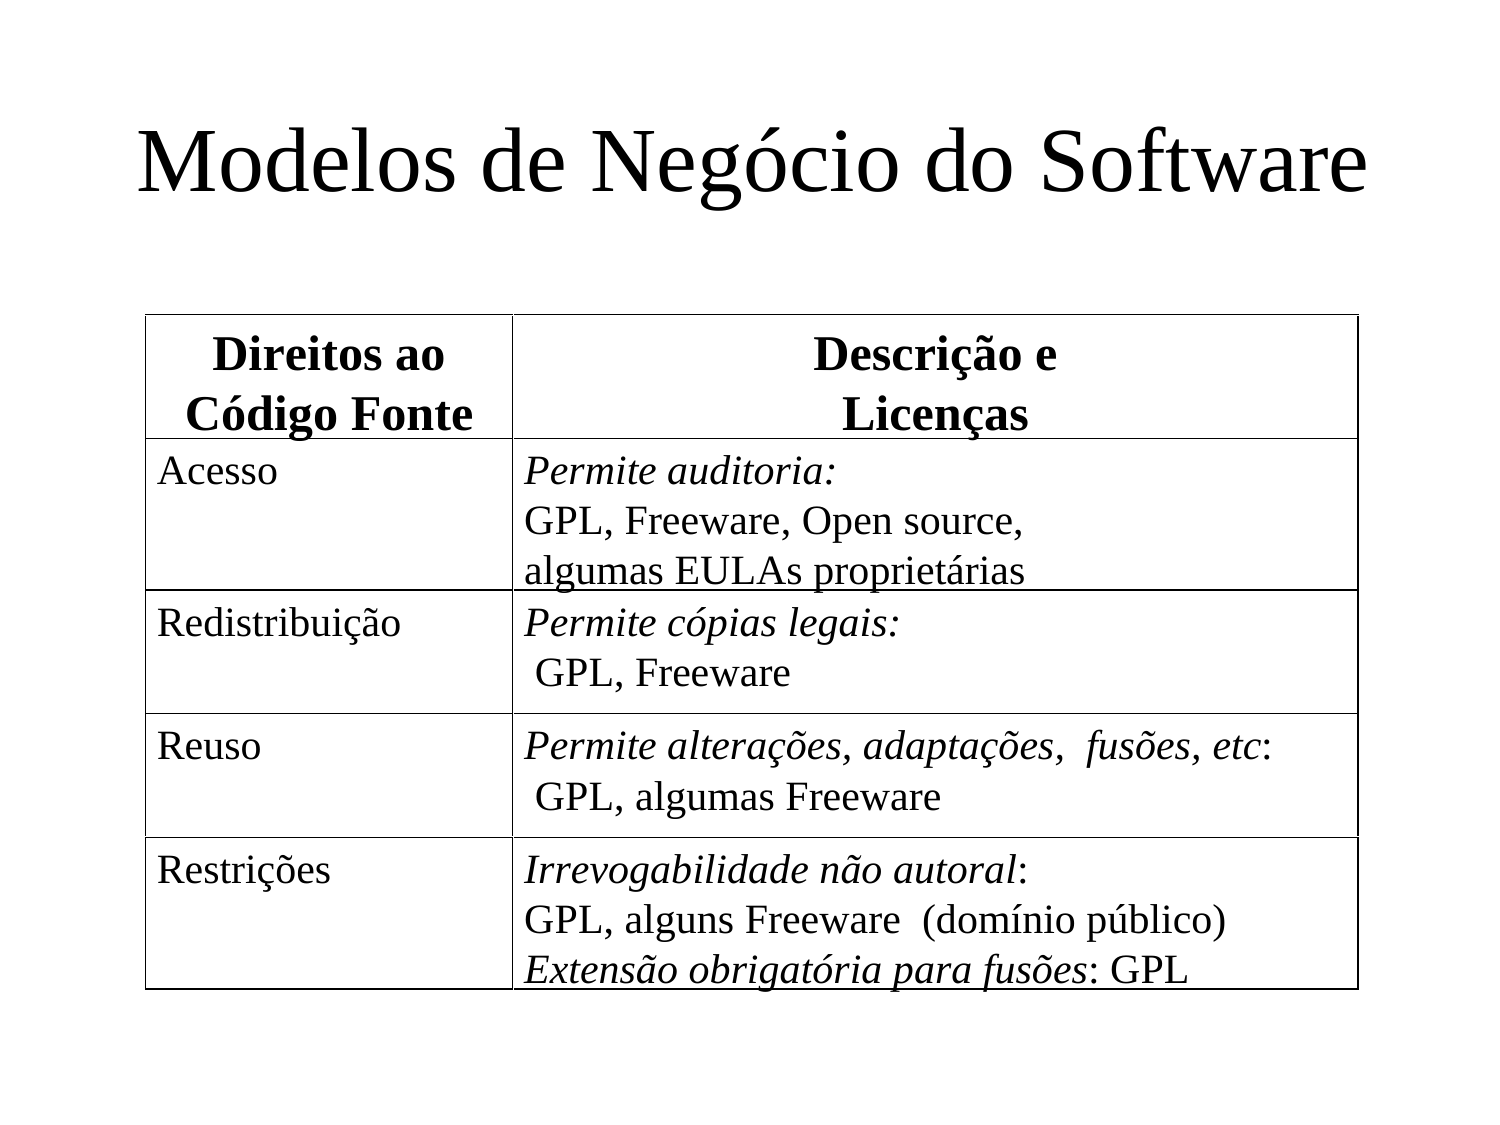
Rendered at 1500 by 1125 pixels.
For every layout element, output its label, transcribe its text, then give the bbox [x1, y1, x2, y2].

text_box Modelos de Negócio do Software [105, 102, 1403, 291]
picture [141, 314, 1370, 1018]
